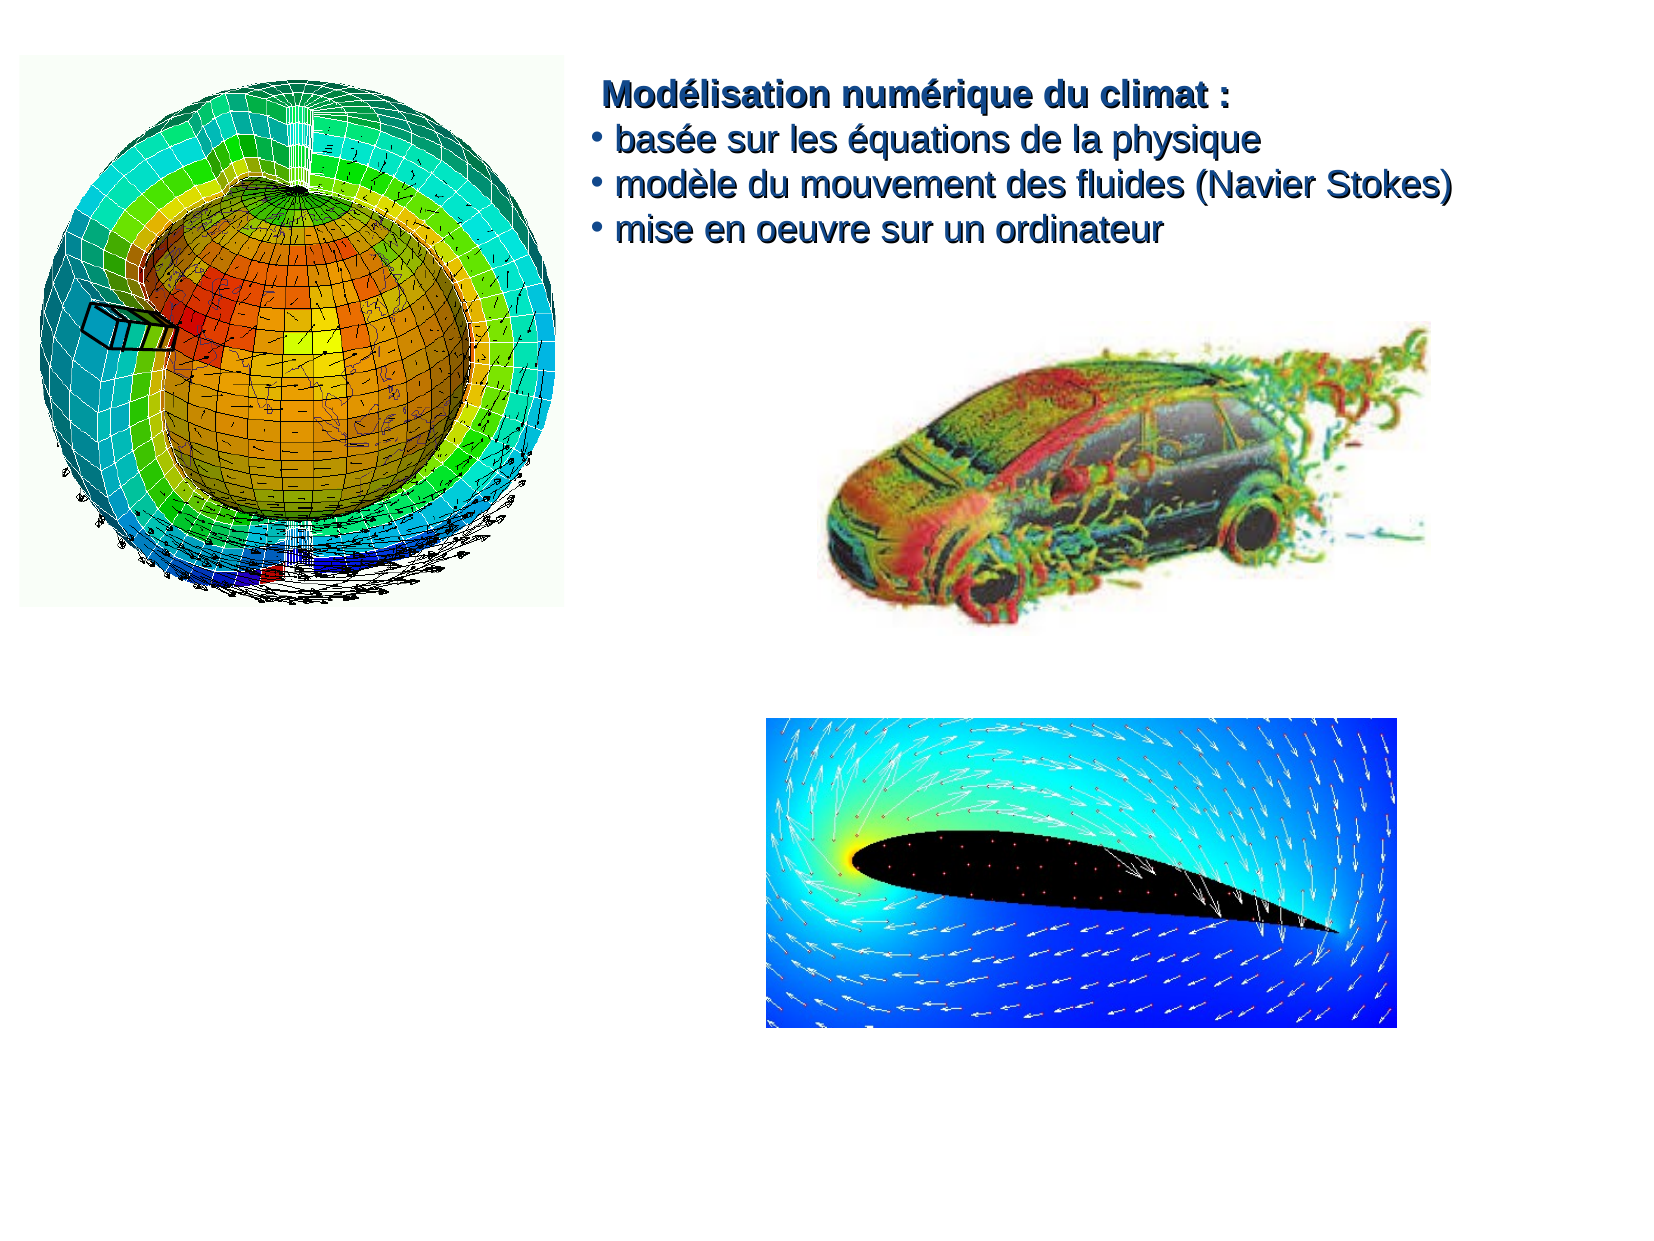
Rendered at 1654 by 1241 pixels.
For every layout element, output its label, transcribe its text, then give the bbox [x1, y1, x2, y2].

picture [1194, 777, 1203, 790]
picture [1280, 857, 1285, 870]
picture [19, 55, 565, 607]
picture [791, 748, 797, 765]
picture [1125, 725, 1133, 731]
picture [824, 722, 832, 733]
picture [1143, 735, 1153, 744]
picture [1259, 827, 1266, 839]
picture [853, 948, 874, 957]
picture [1113, 732, 1125, 740]
picture [1092, 724, 1102, 729]
picture [1091, 730, 1104, 740]
picture [1213, 769, 1220, 778]
picture [766, 718, 1397, 1028]
picture [817, 321, 1431, 636]
picture [766, 718, 809, 777]
picture [1160, 770, 1172, 782]
text_box Modélisation numérique du climat : basée sur les équations de la physique modèle du mouvement des fluides (Navier Stokes) mise en oeuvre sur un ordinateur [575, 61, 1593, 257]
picture [832, 943, 844, 949]
picture [1161, 738, 1172, 746]
picture [766, 897, 771, 906]
picture [1235, 806, 1243, 819]
picture [777, 914, 783, 922]
